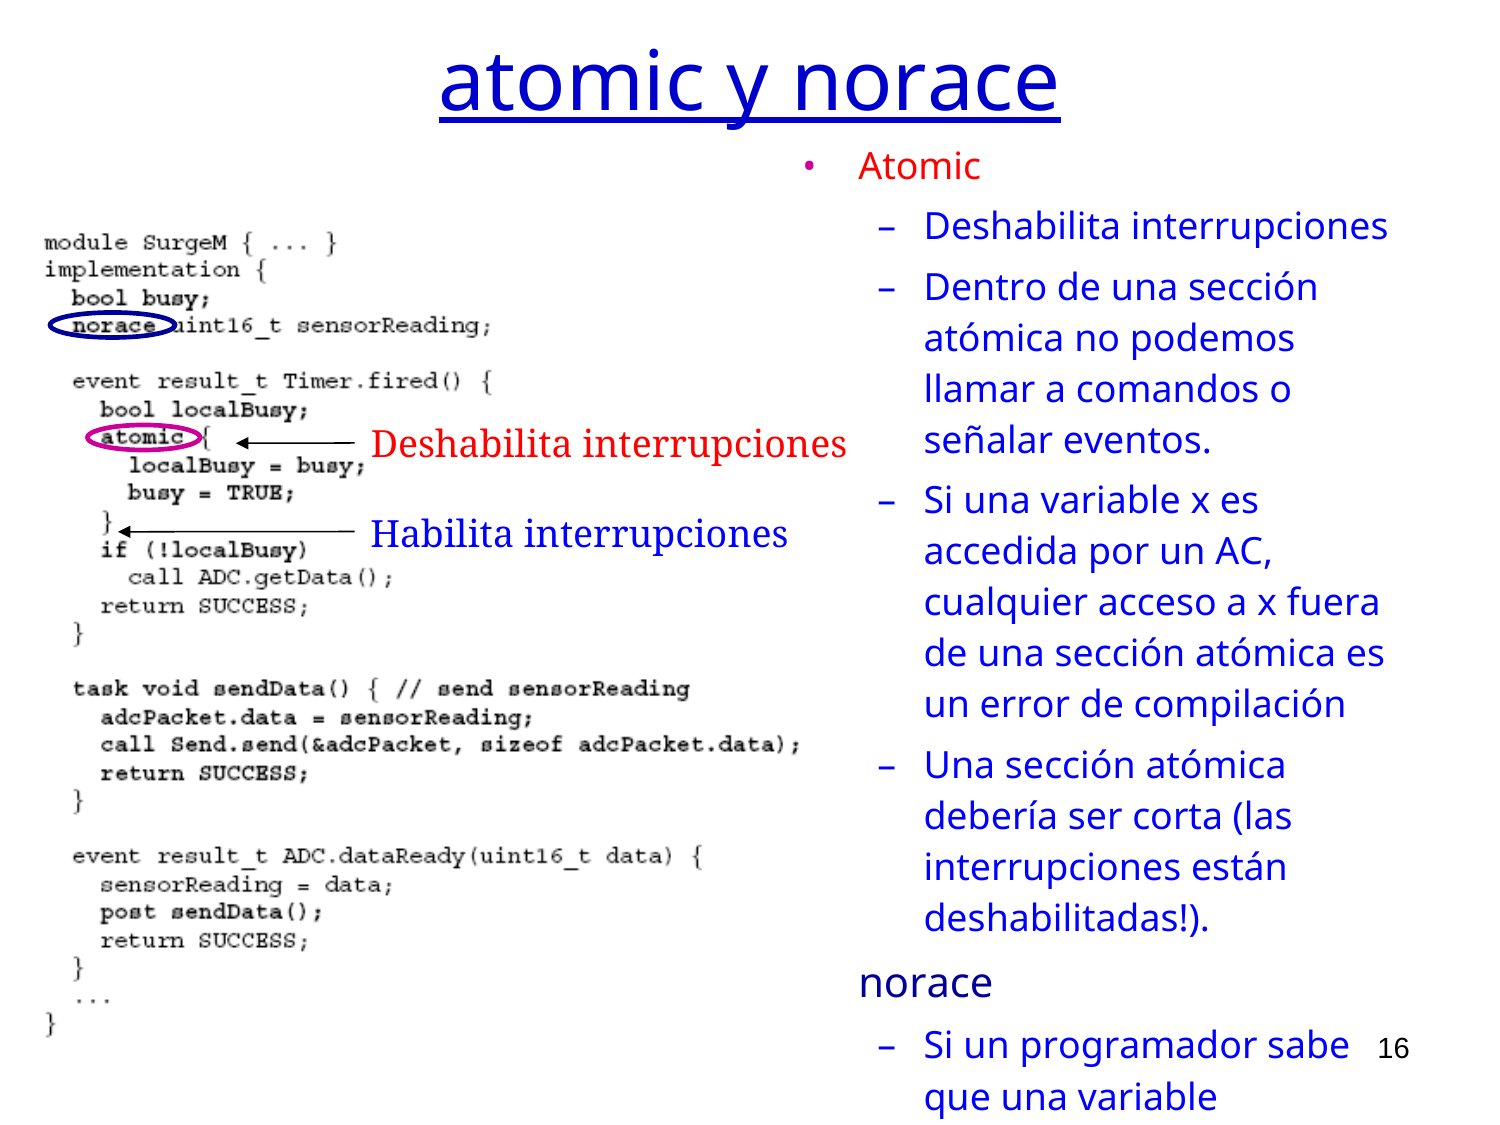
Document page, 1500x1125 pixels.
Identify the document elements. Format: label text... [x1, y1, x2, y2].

list Atomic Deshabilita interrupciones Dentro de una sección atómica no podemos llamar a comandos o señalar eventos. Si una variable x es accedida por un AC, cualquier acceso a x fuera de una sección atómica es un error de compilación Una sección atómica debería ser corta (las interrupciones están deshabilitadas!). norace Si un programador sabe que una variable generadora de posible carrera crítica no lo será, la declara norace [787, 131, 1426, 1110]
picture [0, 187, 838, 1061]
title atomic y norace [75, 14, 1426, 146]
text_box Habilita interrupciones [355, 502, 805, 563]
text_box Deshabilita interrupciones [356, 412, 863, 473]
